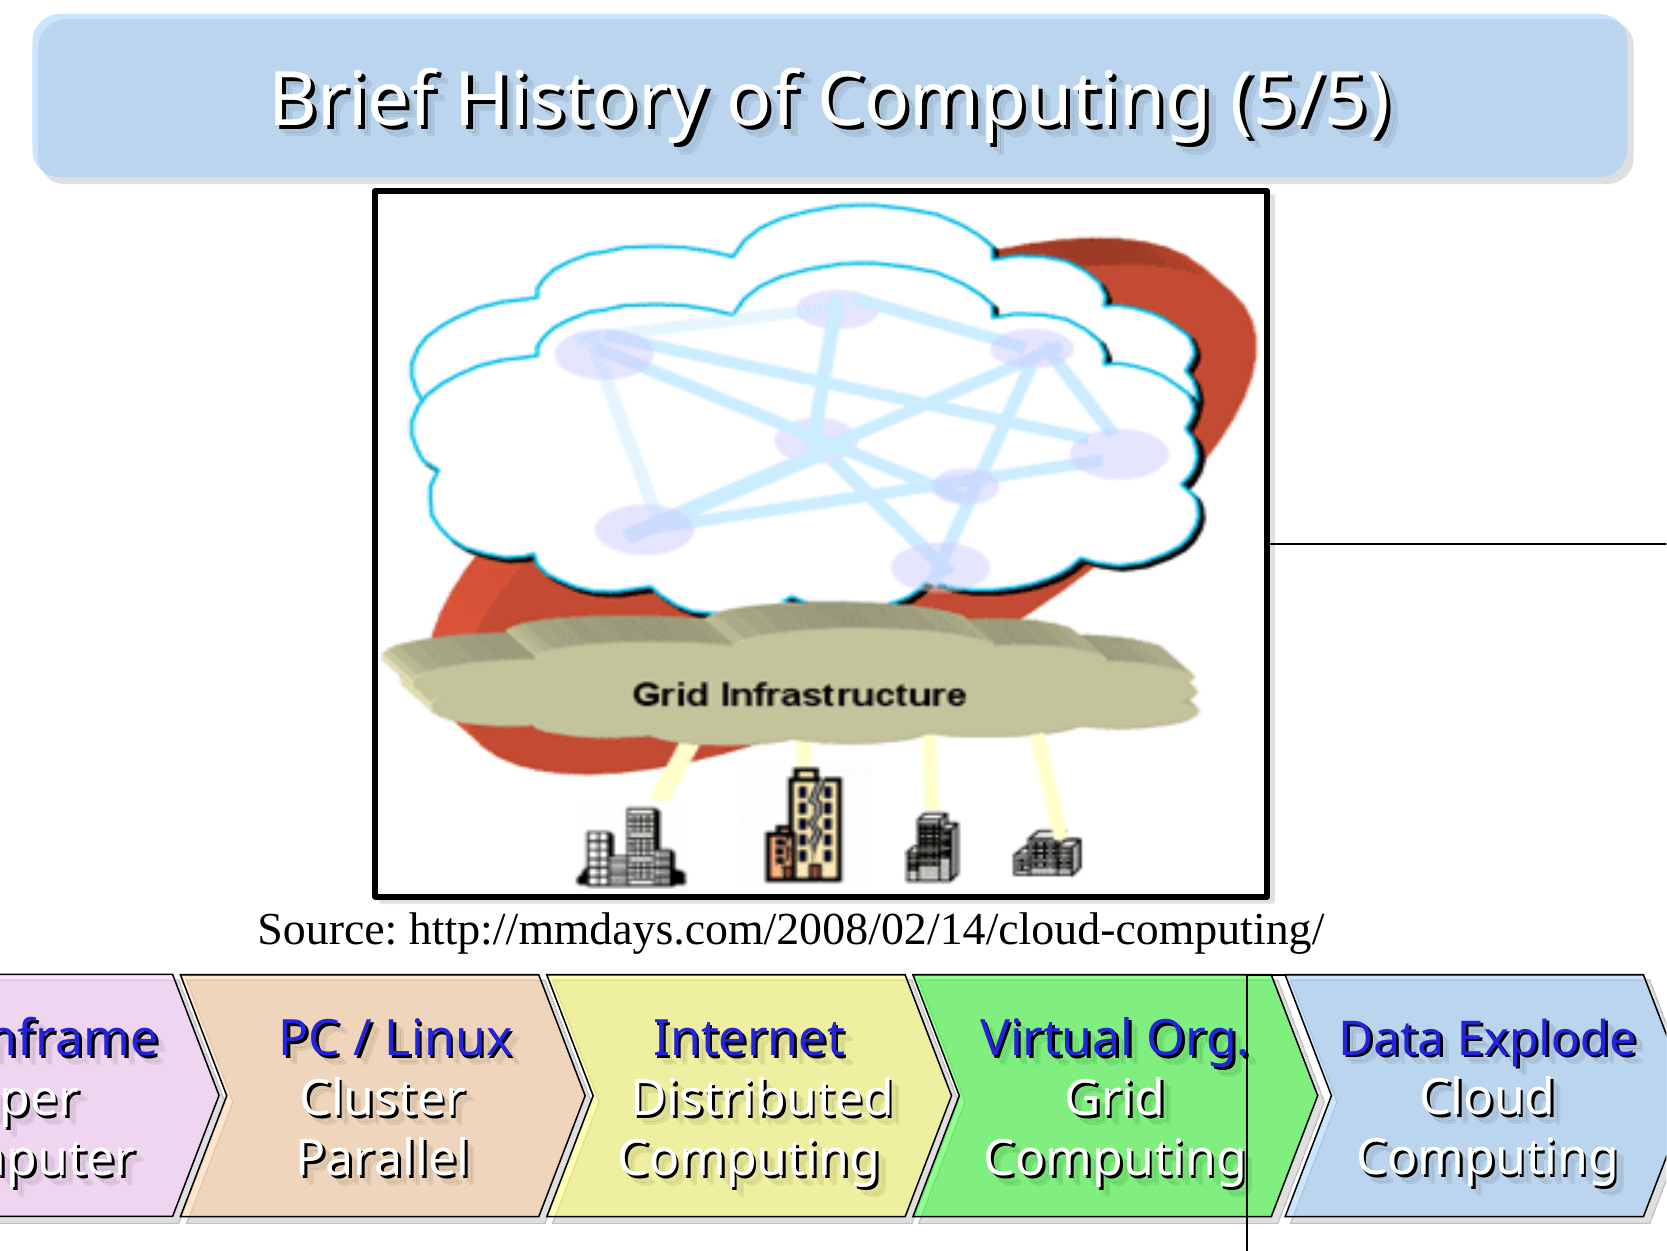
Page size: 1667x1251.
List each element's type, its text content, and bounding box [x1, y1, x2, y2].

text_box Data Explode Cloud Computing [1285, 974, 1667, 1217]
text_box Virtual Org. Grid Computing [912, 974, 1247, 1217]
text_box Virtual Org. Grid Computing [1249, 976, 1318, 1217]
text_box PC / Linux Cluster Parallel [180, 974, 586, 1217]
text_box Source: http://mmdays.com/2008/02/14/cloud-computing/ [177, 891, 1418, 967]
picture [378, 193, 1265, 891]
text_box Mainframe Super Computer [0, 974, 220, 1217]
text_box Internet Distributed Computing [546, 974, 952, 1217]
text_box Brief History of Computing (5/5) [32, 13, 1628, 178]
